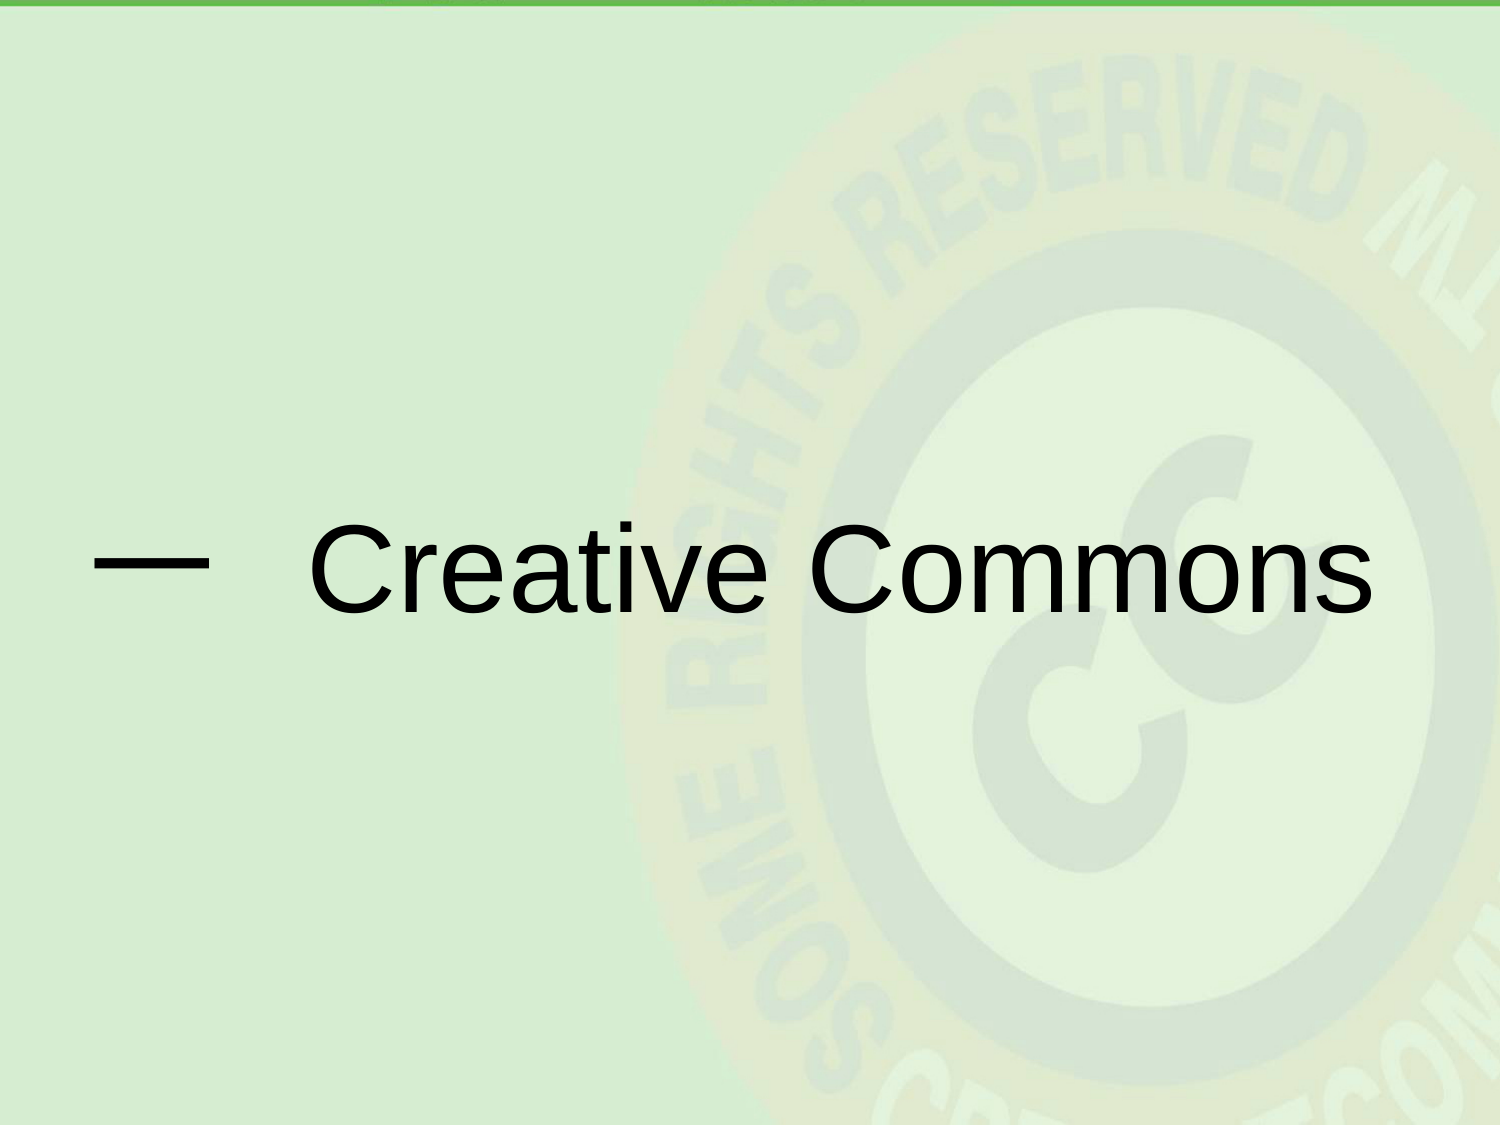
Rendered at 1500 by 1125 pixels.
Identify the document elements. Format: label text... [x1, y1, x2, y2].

picture [0, 0, 1500, 1125]
list 一 Creative Commons [75, 262, 1426, 1006]
